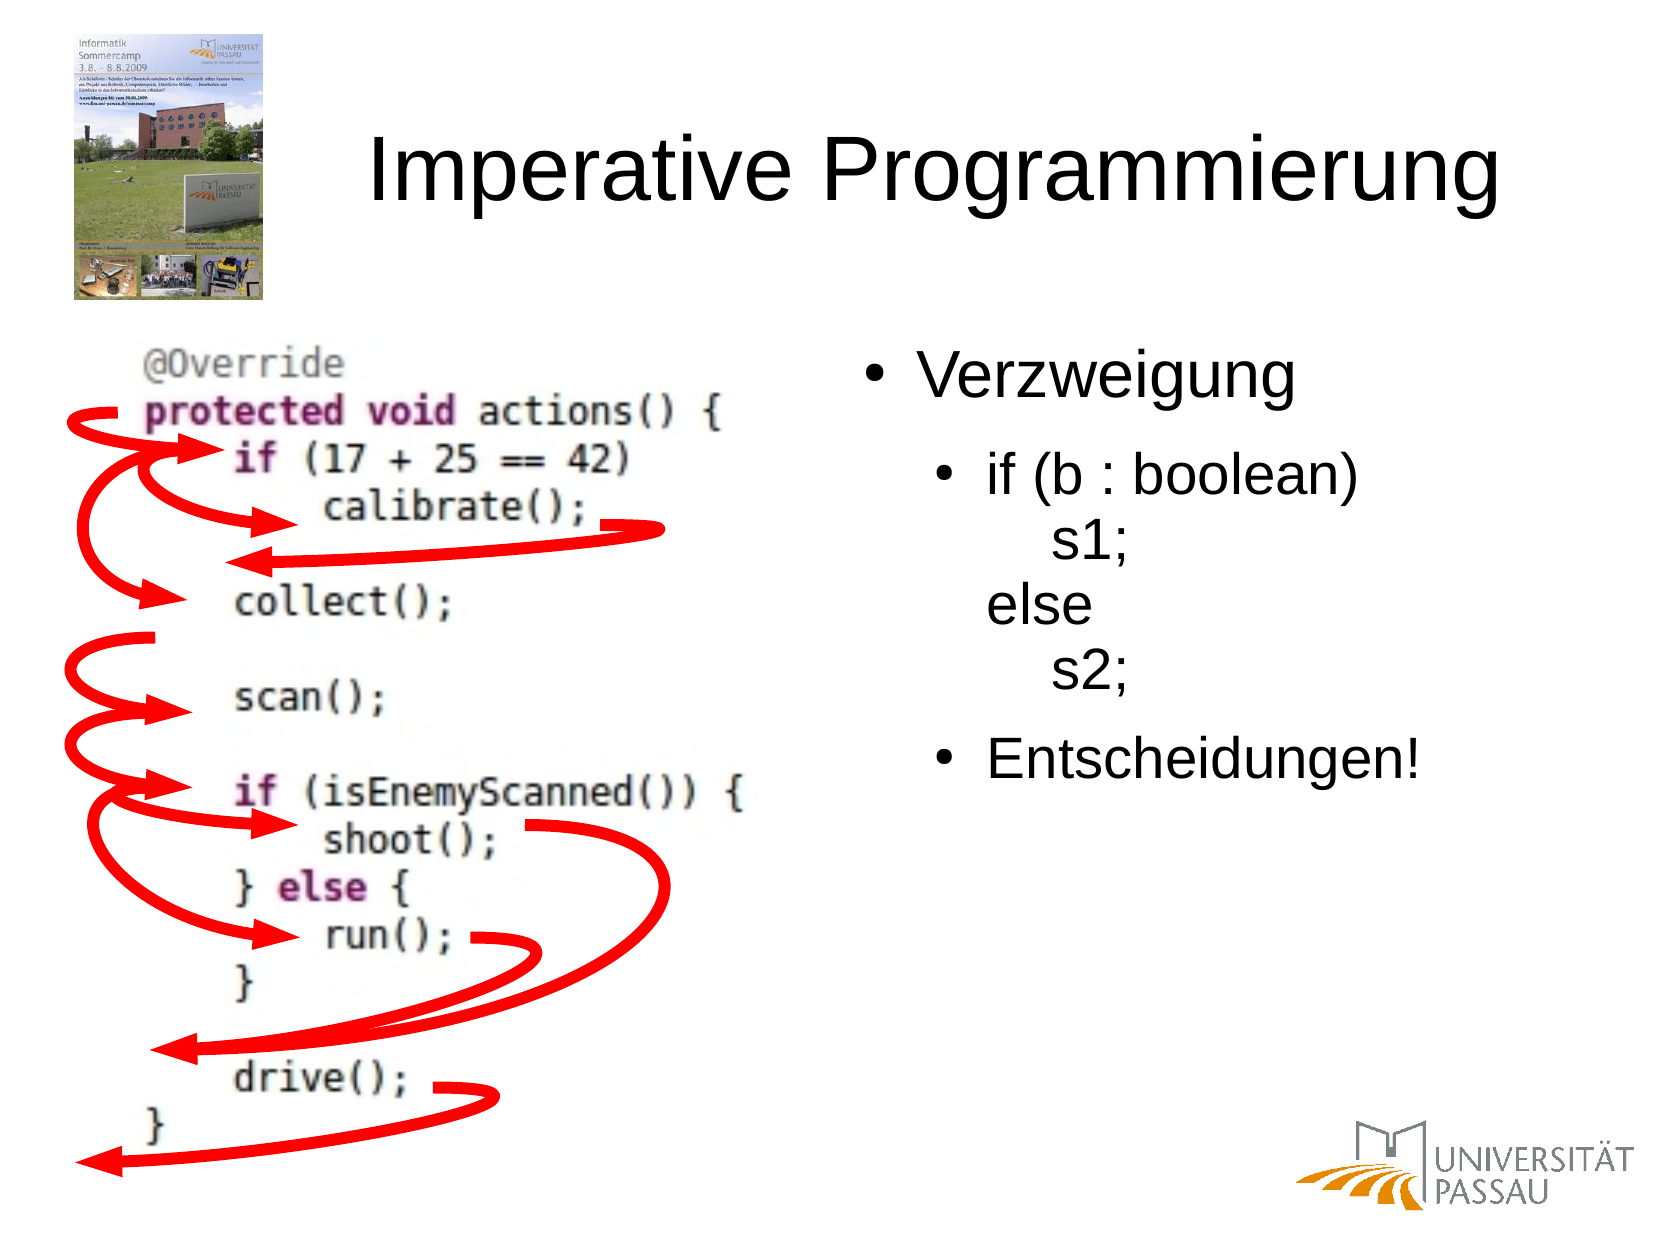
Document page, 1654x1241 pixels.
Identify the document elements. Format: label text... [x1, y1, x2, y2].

picture [1295, 1120, 1634, 1211]
picture [126, 450, 137, 456]
list Verzweigung if (b : boolean) s1; else s2; Entscheidungen! [845, 337, 1572, 1157]
title Imperative Programmierung [300, 37, 1571, 301]
picture [126, 337, 765, 1157]
picture [74, 34, 263, 300]
